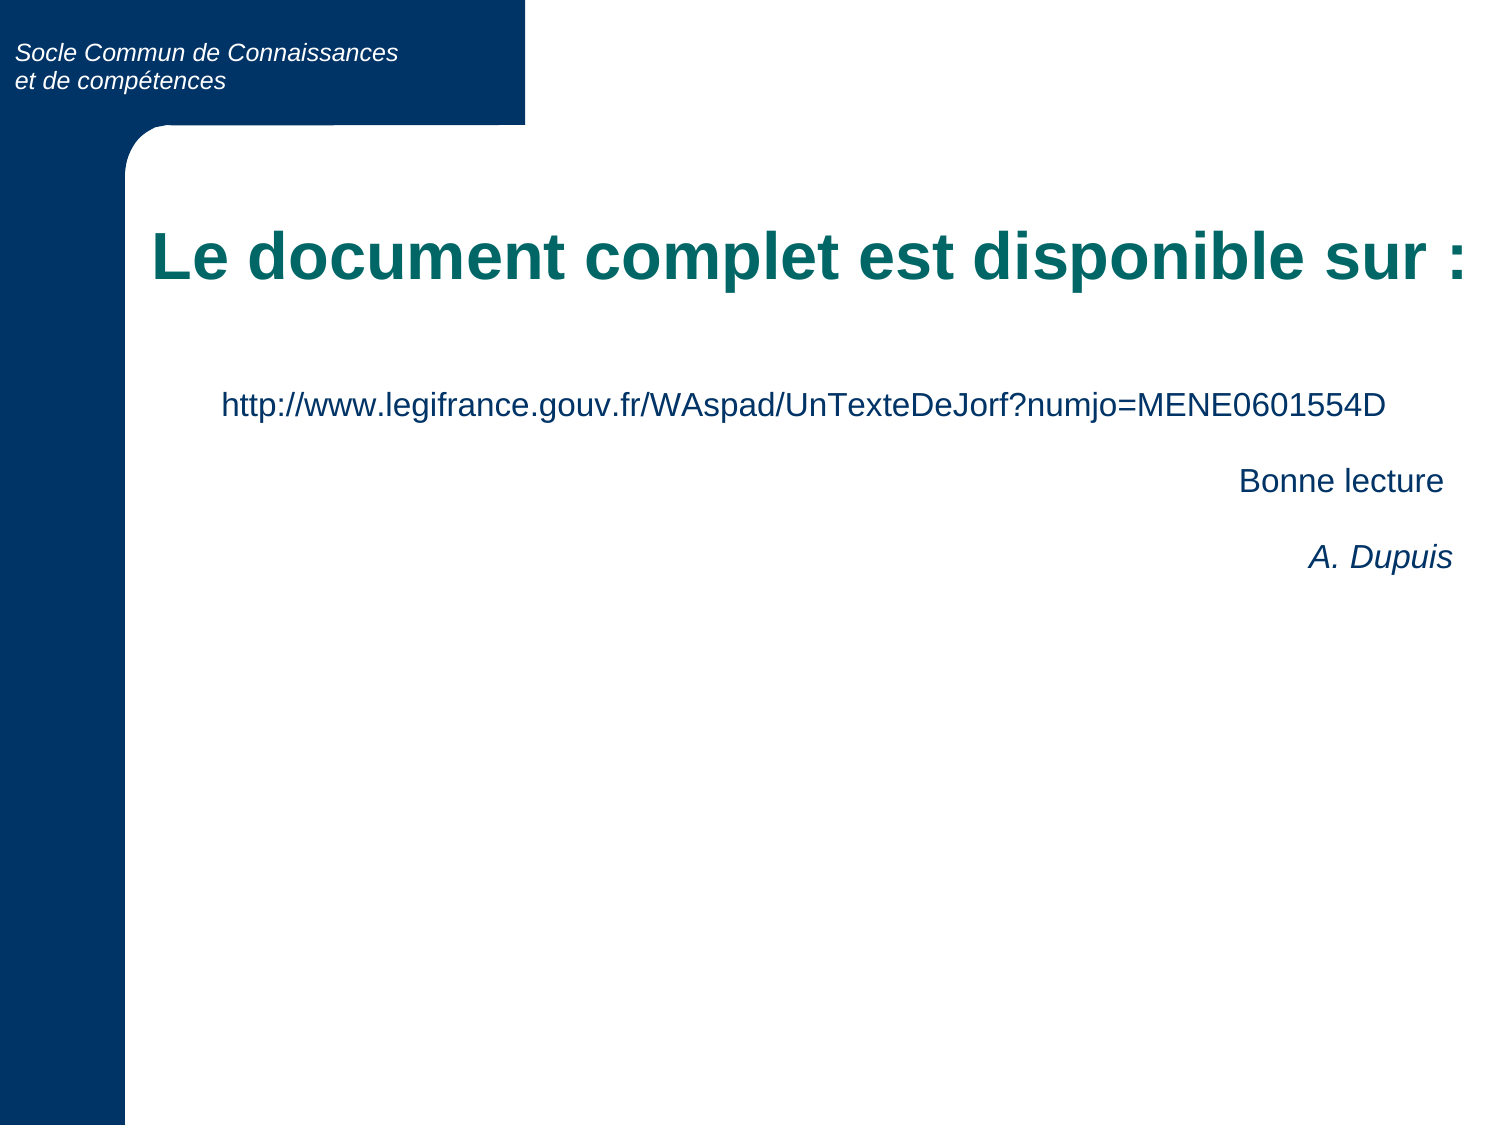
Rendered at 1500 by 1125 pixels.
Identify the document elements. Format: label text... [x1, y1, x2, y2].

title Le document complet est disponible sur : [136, 136, 1489, 301]
list http://www.legifrance.gouv.fr/WAspad/UnTexteDeJorf?numjo=MENE0601554D Bonne lecture A. Dupuis [206, 385, 1469, 608]
